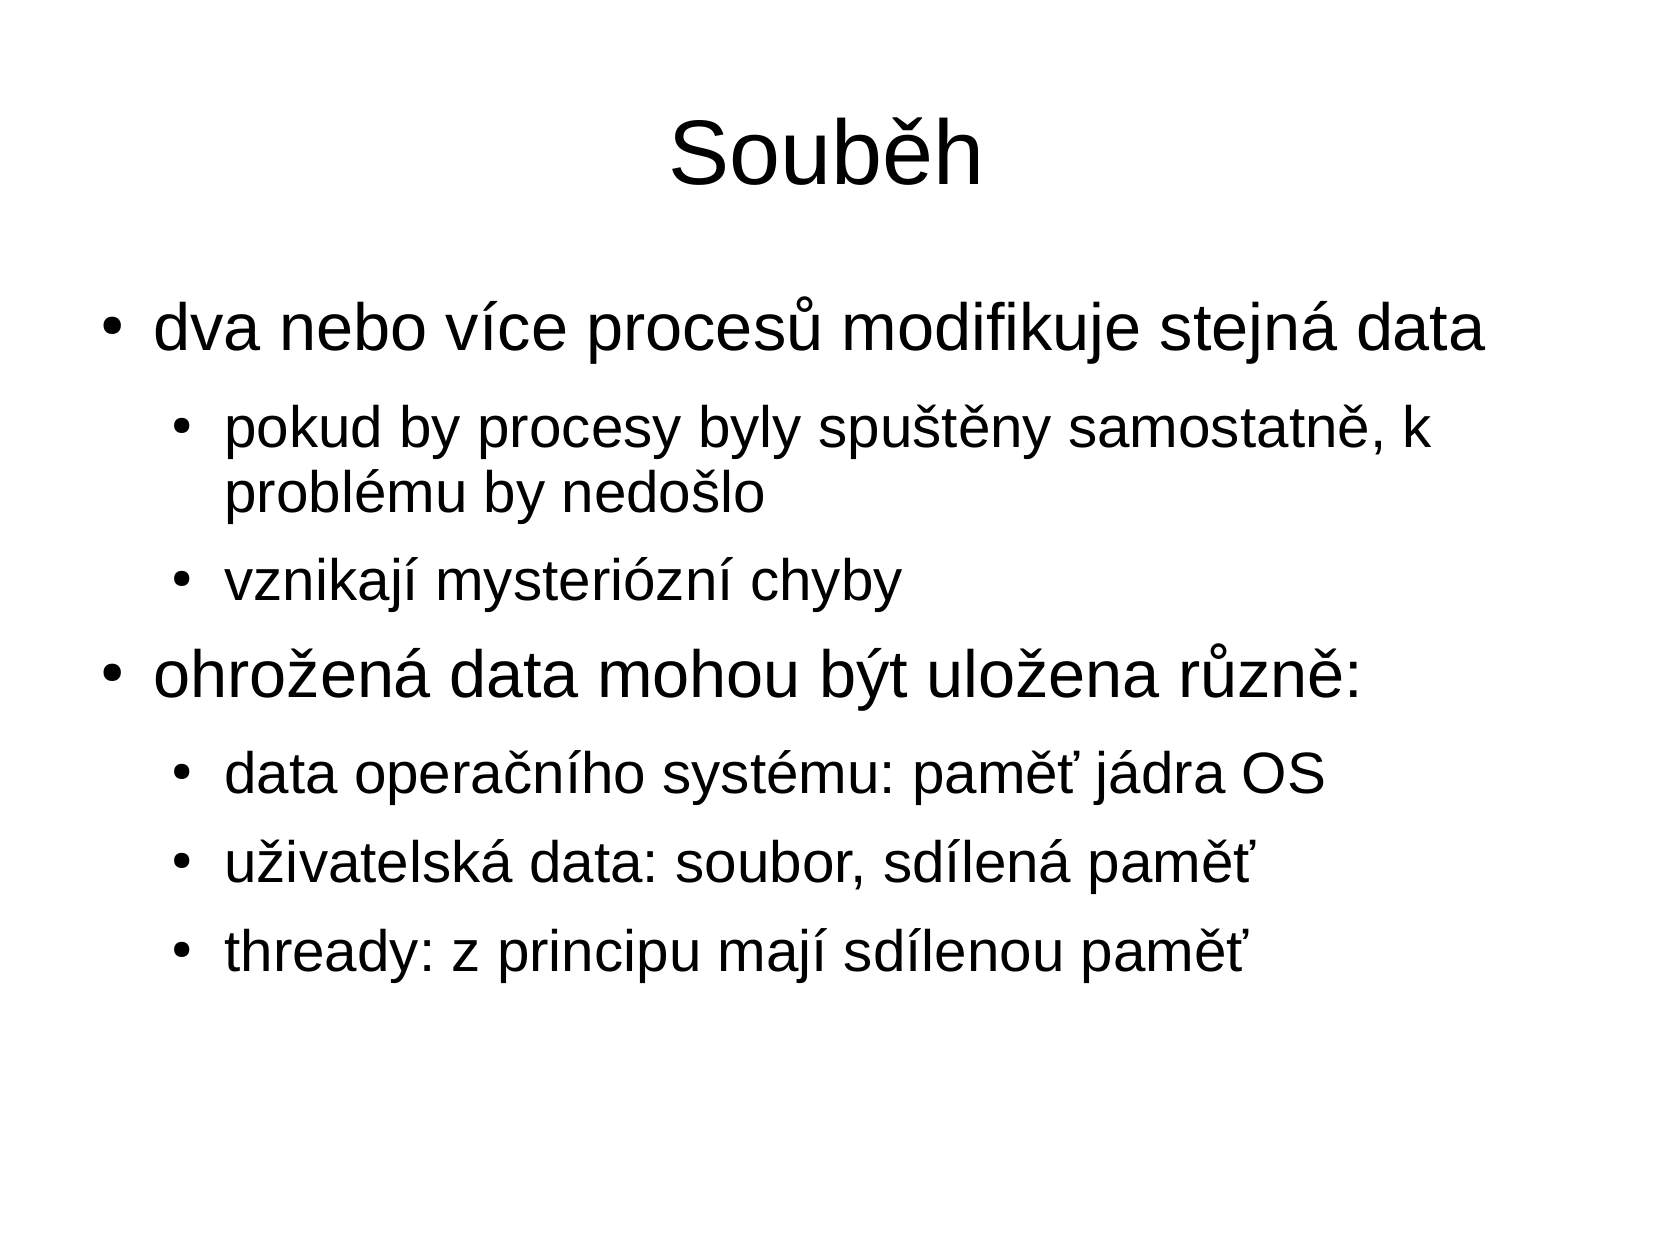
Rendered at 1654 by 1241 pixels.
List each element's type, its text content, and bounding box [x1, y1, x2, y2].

list dva nebo více procesů modifikuje stejná data pokud by procesy byly spuštěny samostatně, k problému by nedošlo vznikají mysteriózní chyby ohrožená data mohou být uložena různě: data operačního systému: paměť jádra OS uživatelská data: soubor, sdílená paměť thready: z principu mají sdílenou paměť [82, 290, 1571, 1094]
title Souběh [82, 56, 1571, 250]
